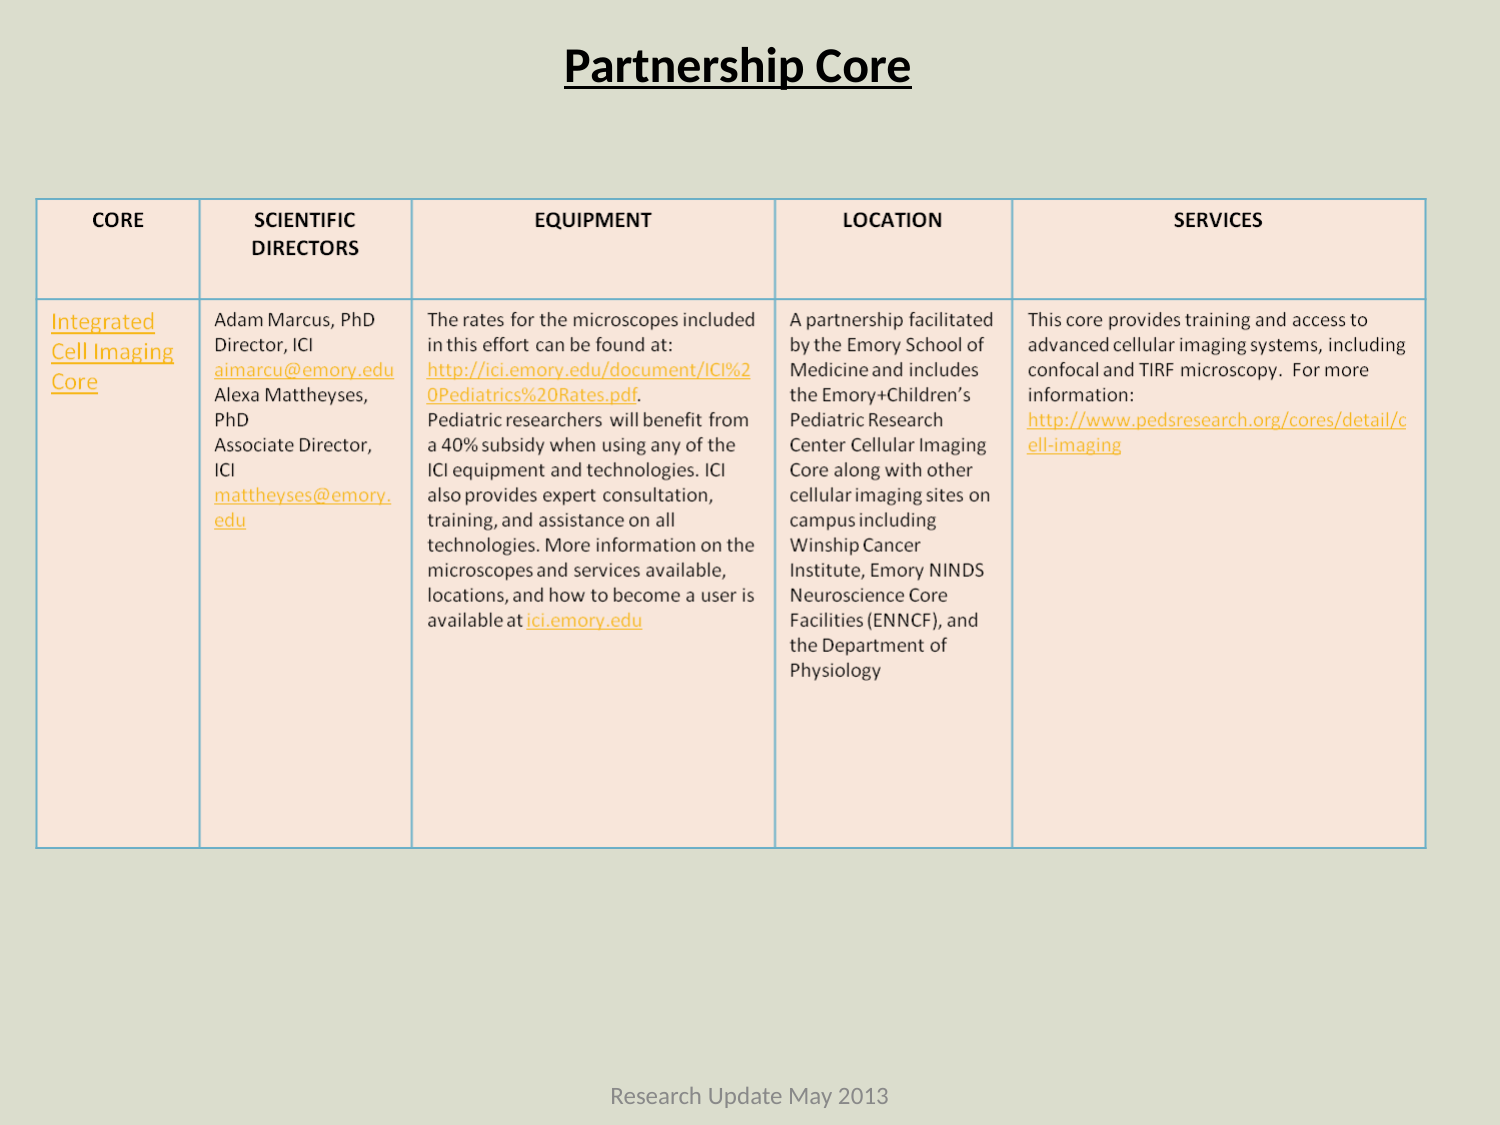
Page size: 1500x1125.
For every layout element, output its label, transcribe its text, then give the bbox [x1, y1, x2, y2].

picture [25, 187, 1437, 860]
text_box Research Update May 2013 [512, 1065, 988, 1125]
text_box Partnership Core [37, 24, 1450, 138]
